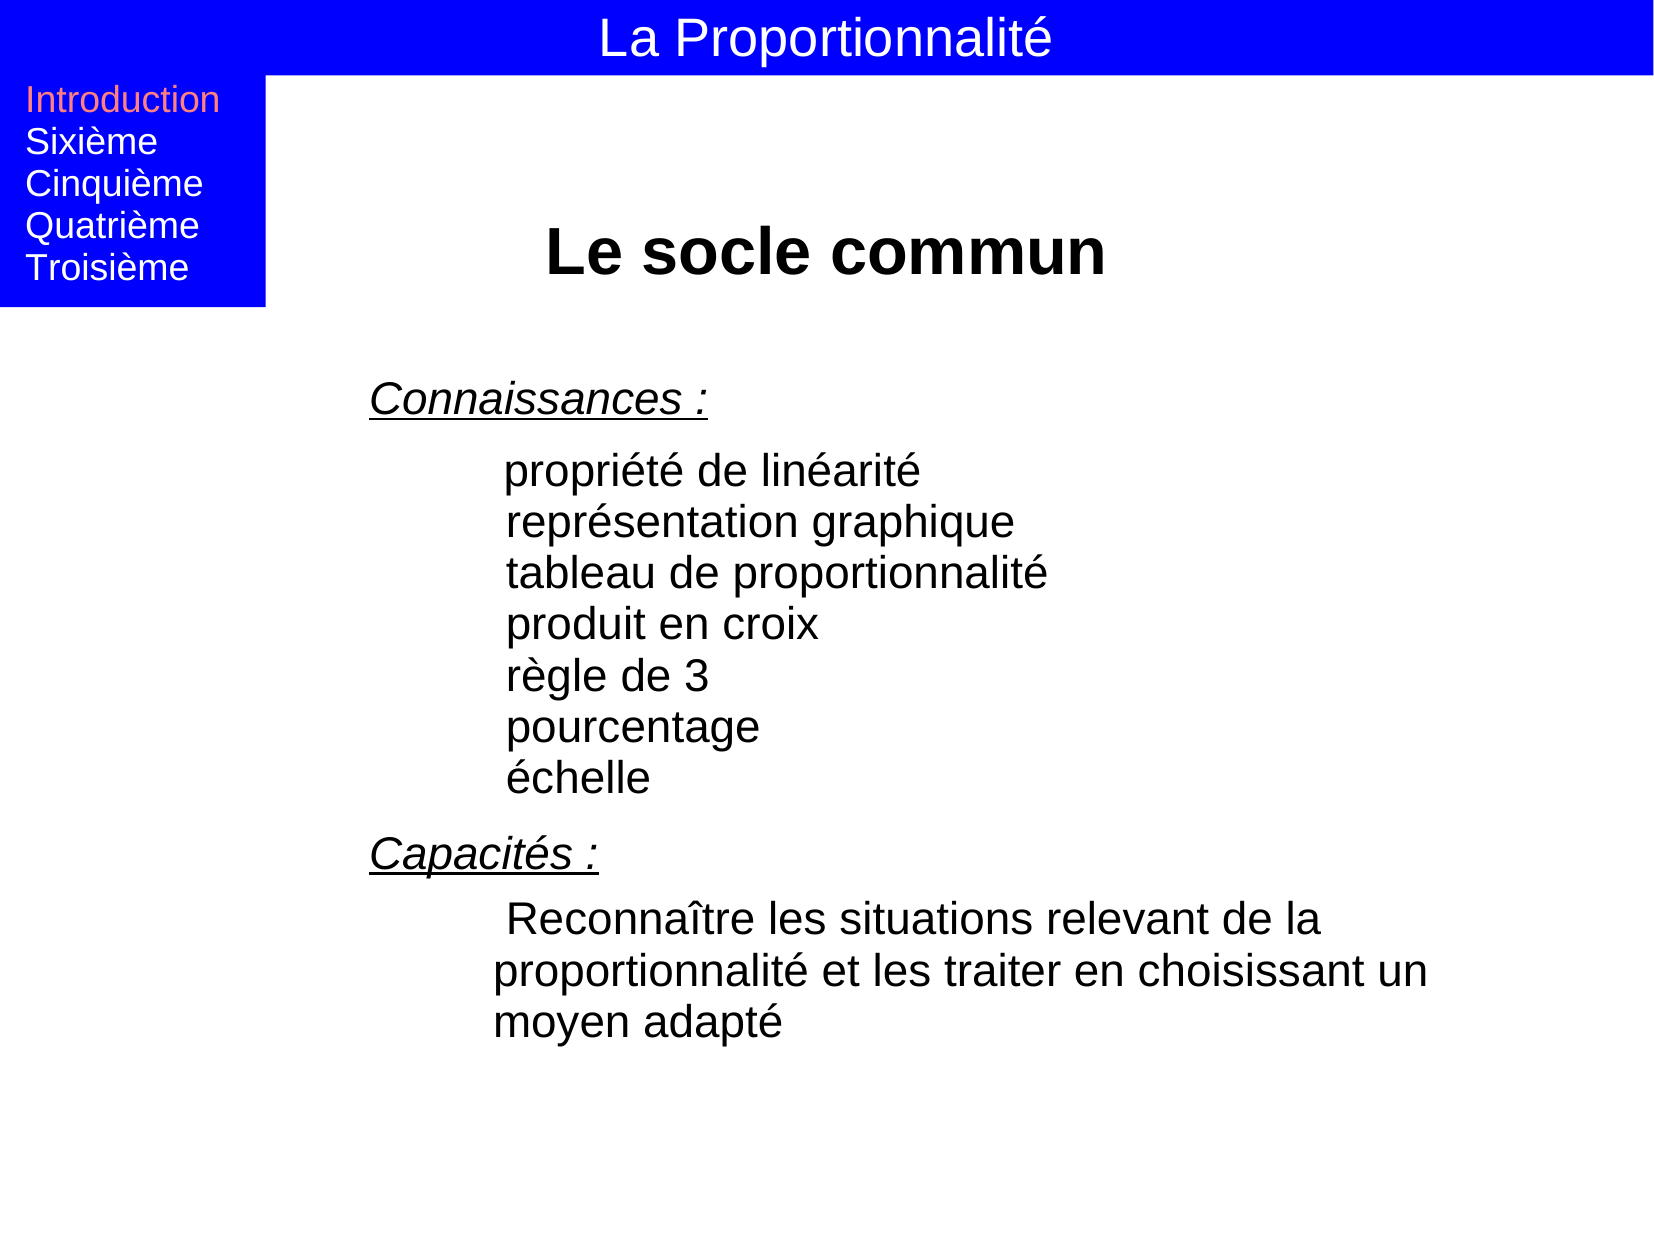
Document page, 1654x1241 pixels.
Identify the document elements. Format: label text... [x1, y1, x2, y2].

text_box propriété de linéarité représentation graphique tableau de proportionnalité produit en croix règle de 3 pourcentage échelle [478, 437, 1128, 810]
text_box Connaissances : [354, 366, 739, 432]
text_box Reconnaître les situations relevant de la proportionnalité et les traiter en choisissant un moyen adapté [478, 885, 1447, 1054]
text_box Capacités : [354, 820, 739, 887]
text_box La Proportionnalité [0, 0, 1654, 76]
text_box Introduction Sixième Cinquième Quatrième Troisième [0, 70, 266, 308]
text_box Le socle commun [501, 206, 1152, 297]
